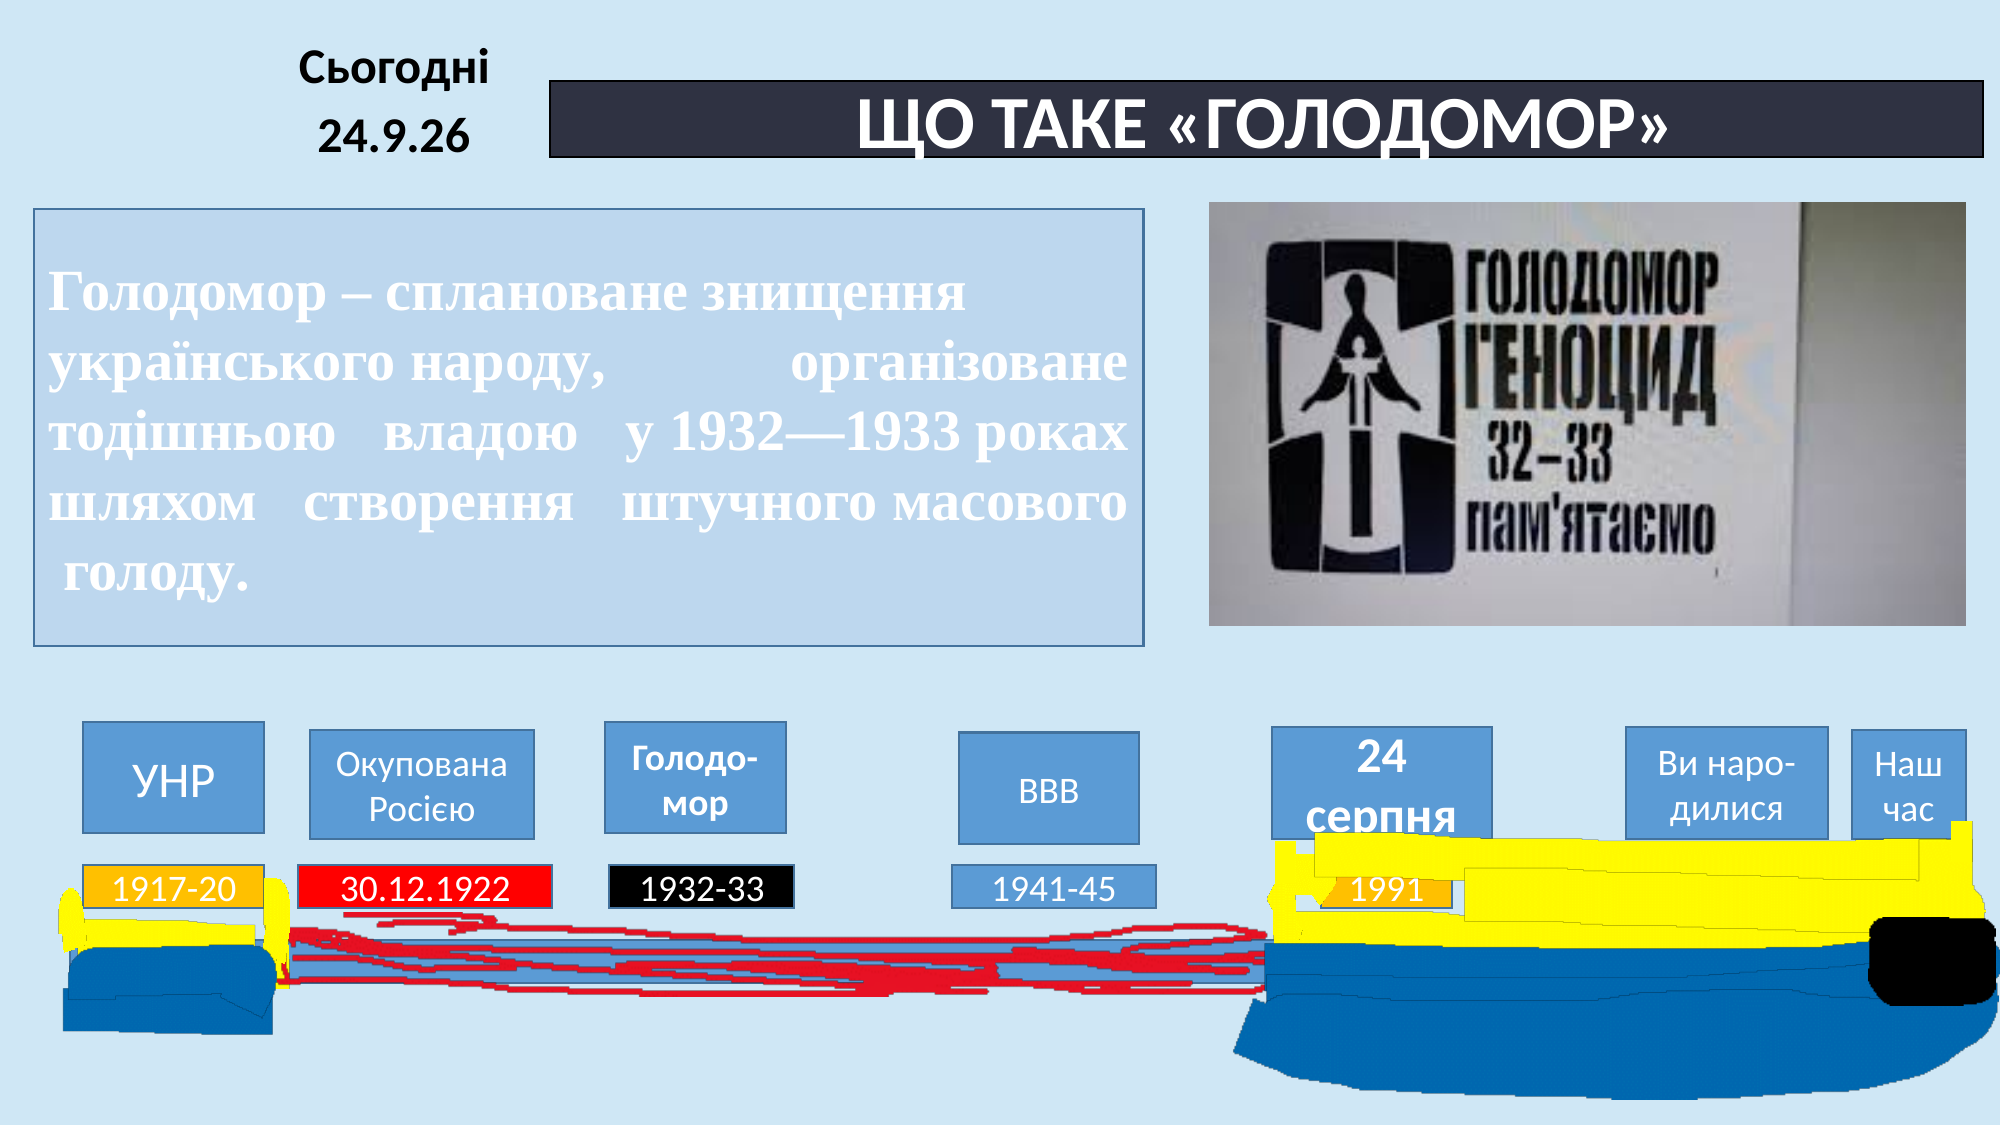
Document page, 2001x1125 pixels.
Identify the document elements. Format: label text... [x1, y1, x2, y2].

text_box Голодо- мор [604, 721, 786, 834]
text_box 1932-33 [609, 864, 795, 909]
text_box УНР [83, 721, 264, 834]
text_box Окупована Росією [309, 729, 535, 839]
picture [1209, 202, 1966, 626]
text_box 30.12.1922 [298, 864, 553, 908]
picture [51, 812, 2000, 1100]
text_box 1941-45 [951, 864, 1156, 908]
text_box 1917-20 [83, 864, 264, 909]
text_box Наш час [1851, 729, 1966, 823]
text_box 20.1.24 [263, 101, 524, 164]
text_box 24 серпня [1271, 727, 1492, 839]
text_box ВВВ [958, 732, 1140, 845]
text_box ЩО ТАКЕ «ГОЛОДОМОР» [550, 81, 1983, 157]
text_box ЩО ТАКЕ «ГОЛОДОМОР» [1396, 107, 1413, 141]
text_box Ви наро- дилися [1625, 727, 1829, 823]
text_box Сьогодні [284, 26, 535, 101]
text_box Голодомор – сплановане знищення українського народу, організоване тодішньою владою у 1932—1933 роках шляхом створення штучного масового голоду. [34, 208, 1144, 647]
